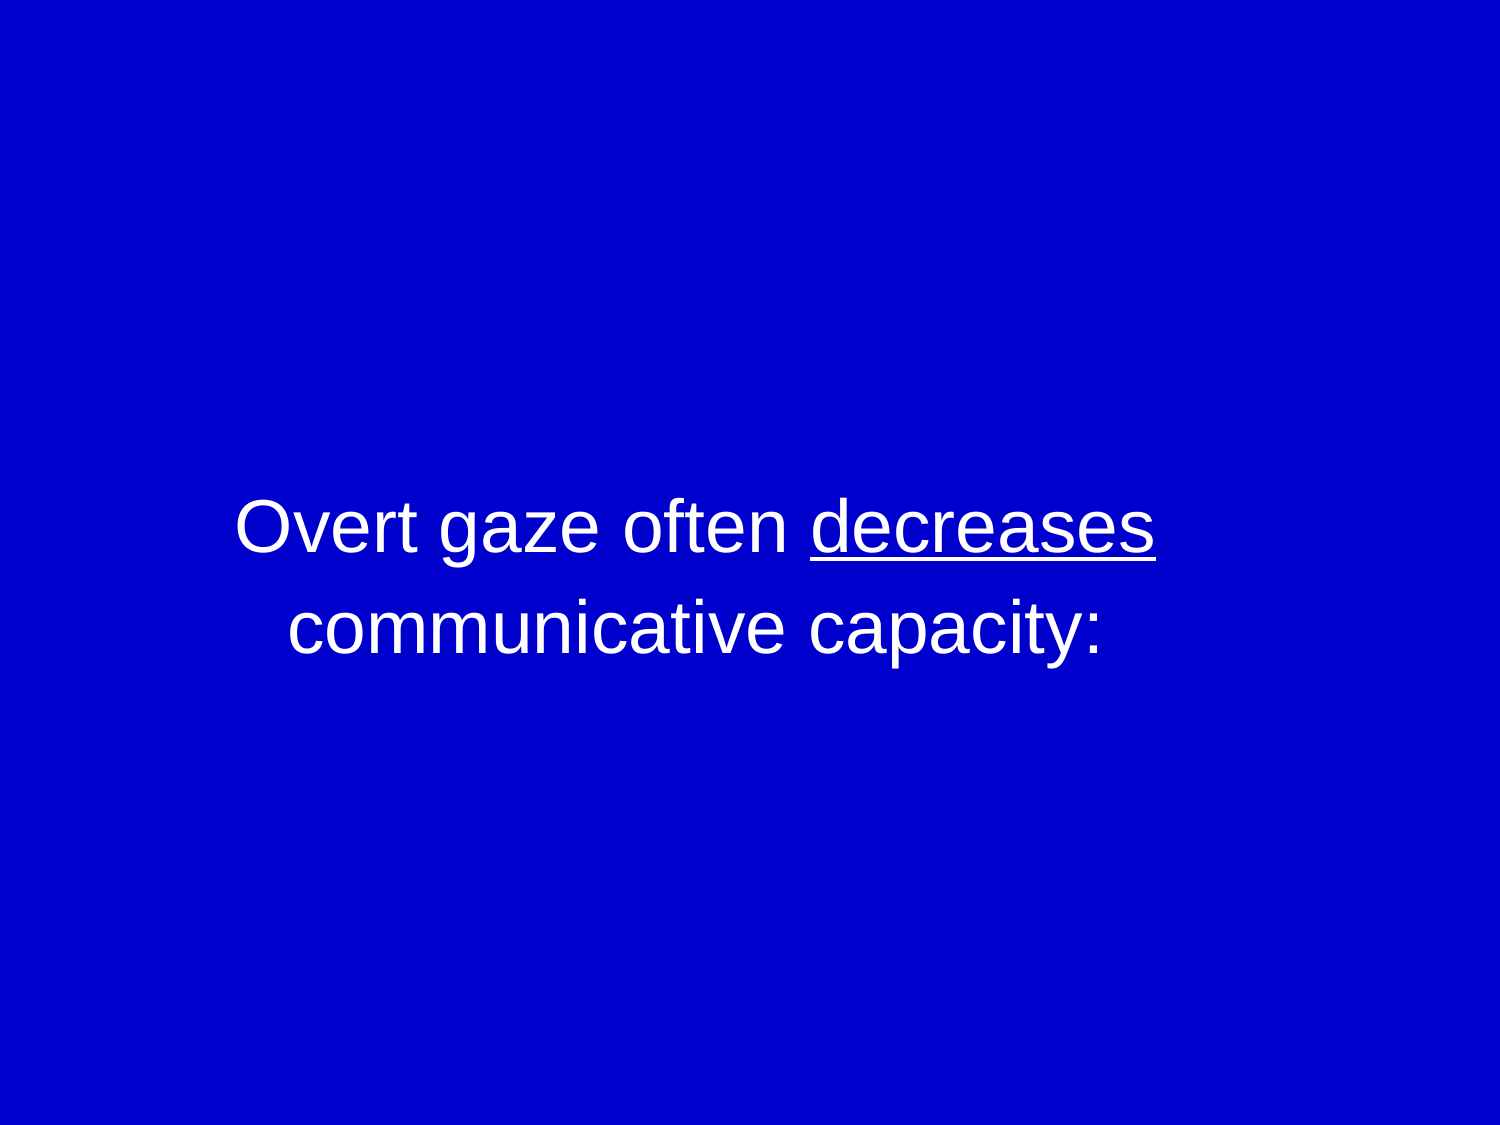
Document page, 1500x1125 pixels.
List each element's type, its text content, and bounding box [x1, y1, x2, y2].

title Overt gaze often decreases communicative capacity: [31, 391, 1361, 745]
